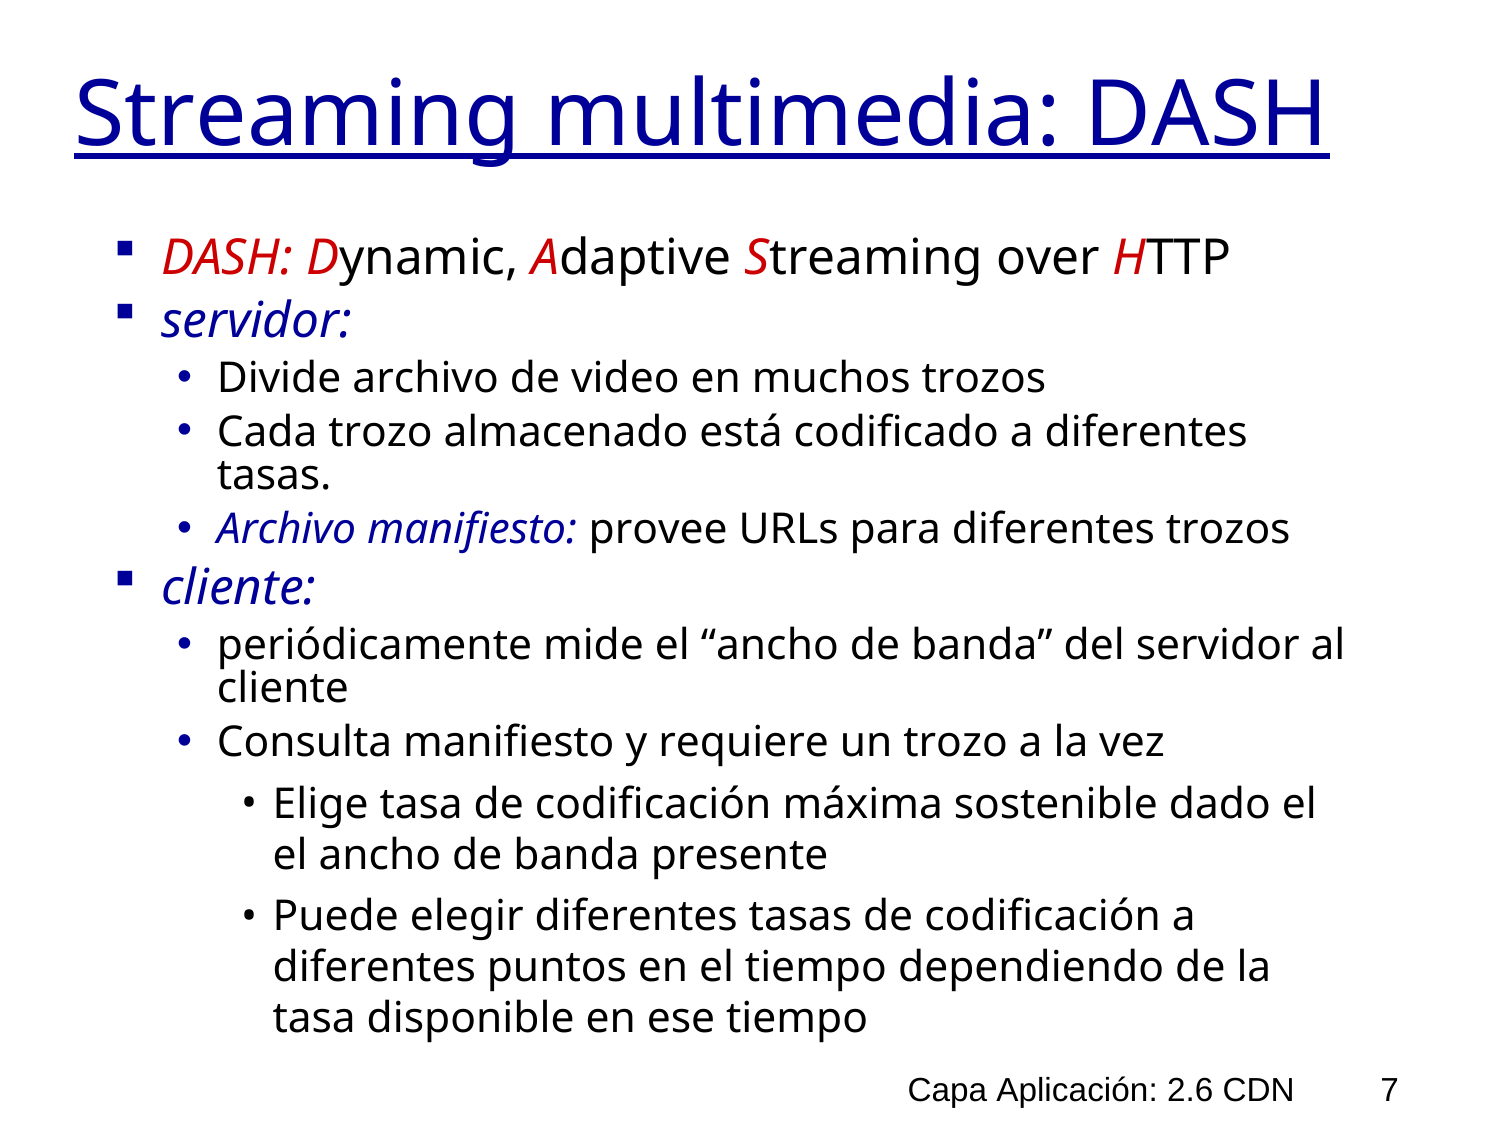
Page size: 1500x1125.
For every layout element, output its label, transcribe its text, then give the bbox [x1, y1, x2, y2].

list DASH: Dynamic, Adaptive Streaming over HTTP servidor: Divide archivo de video en muchos trozos Cada trozo almacenado está codificado a diferentes tasas. Archivo manifiesto: provee URLs para diferentes trozos cliente: periódicamente mide el “ancho de banda” del servidor al cliente Consulta manifiesto y requiere un trozo a la vez Elige tasa de codificación máxima sostenible dado el el ancho de banda presente Puede elegir diferentes tasas de codificación a diferentes puntos en el tiempo dependiendo de la tasa disponible en ese tiempo [98, 226, 1374, 1056]
title Streaming multimedia: DASH [59, 37, 1401, 181]
